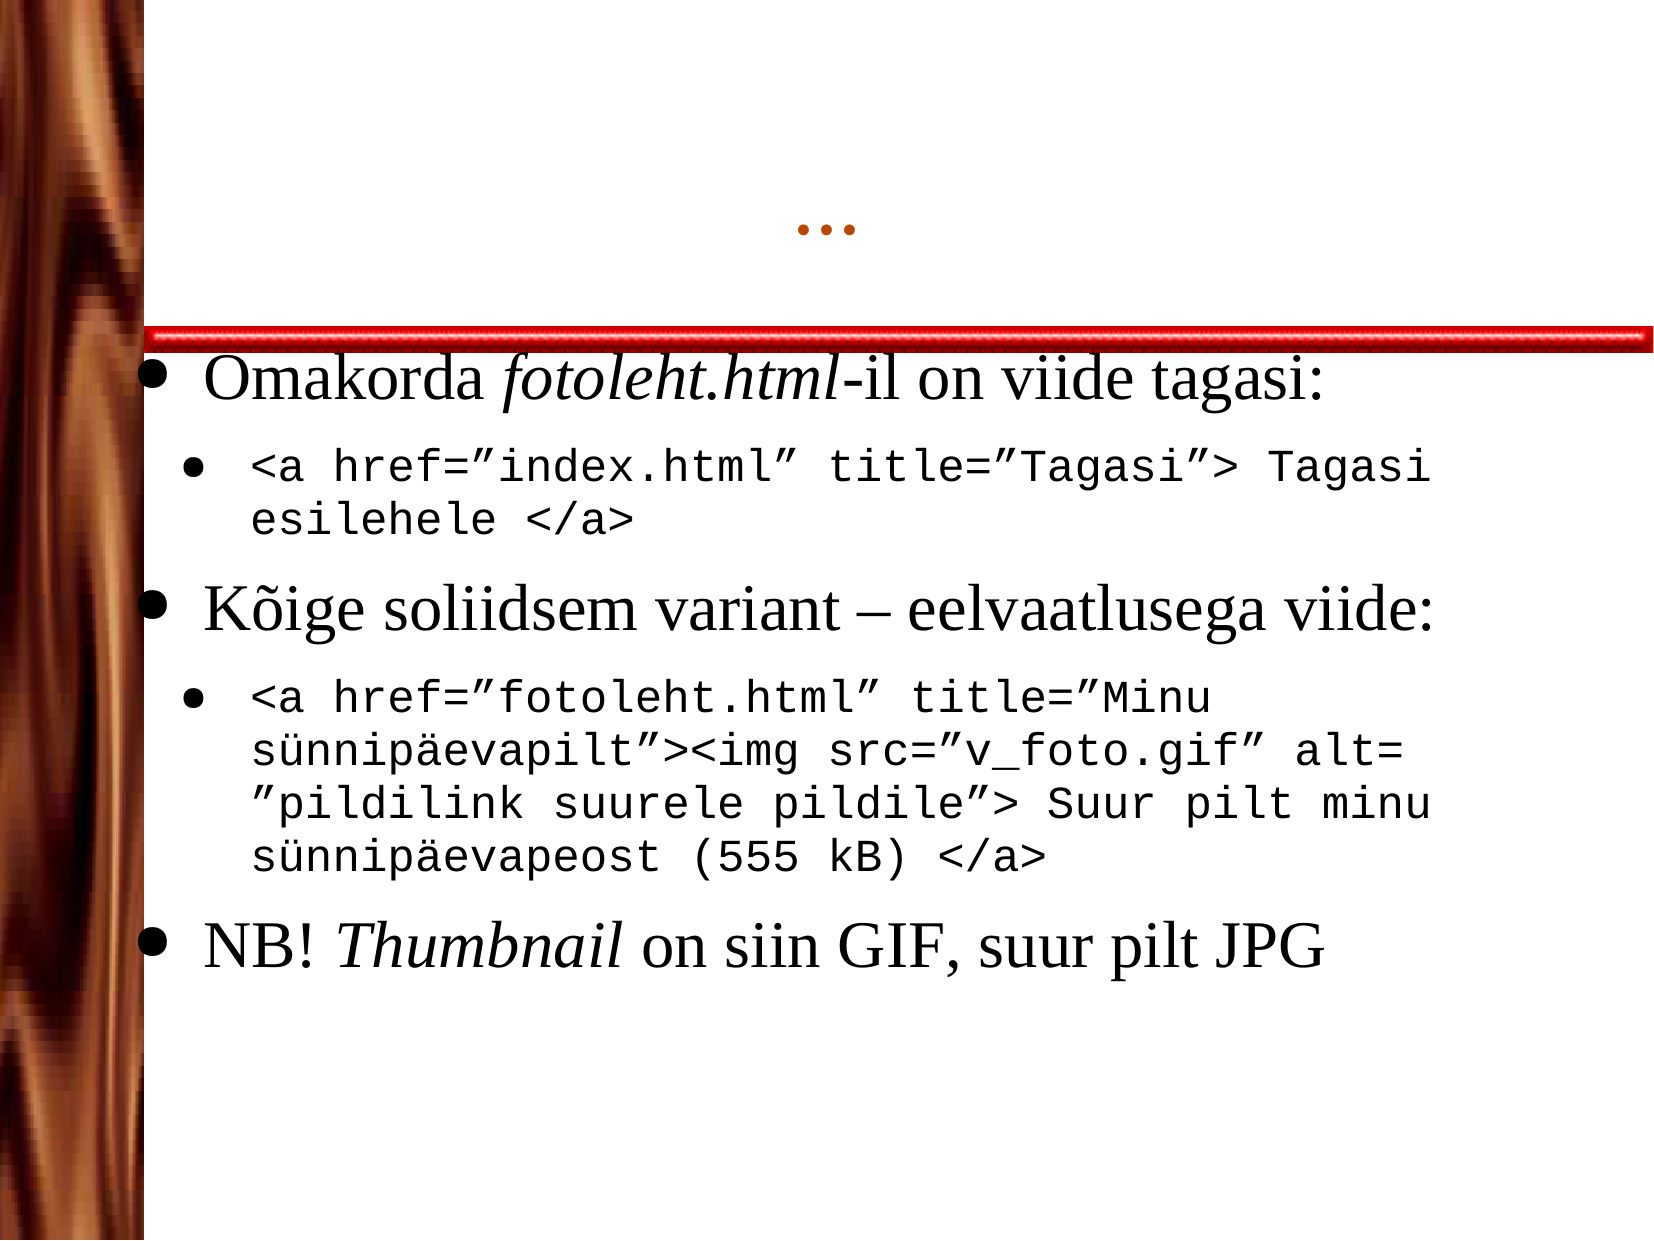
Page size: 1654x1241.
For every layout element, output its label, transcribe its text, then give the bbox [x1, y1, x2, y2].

picture [0, 0, 1654, 1240]
list Omakorda fotoleht.html-il on viide tagasi: <a href=”index.html” title=”Tagasi”> Tagasi esilehele </a> Kõige soliidsem variant – eelvaatlusega viide: <a href=”fotoleht.html” title=”Minu sünnipäevapilt”><img src=”v_foto.gif” alt= ”pildilink suurele pildile”> Suur pilt minu sünnipäevapeost (555 kB) </a> NB! Thumbnail on siin GIF, suur pilt JPG [121, 344, 1533, 1126]
title ... [121, 100, 1533, 312]
